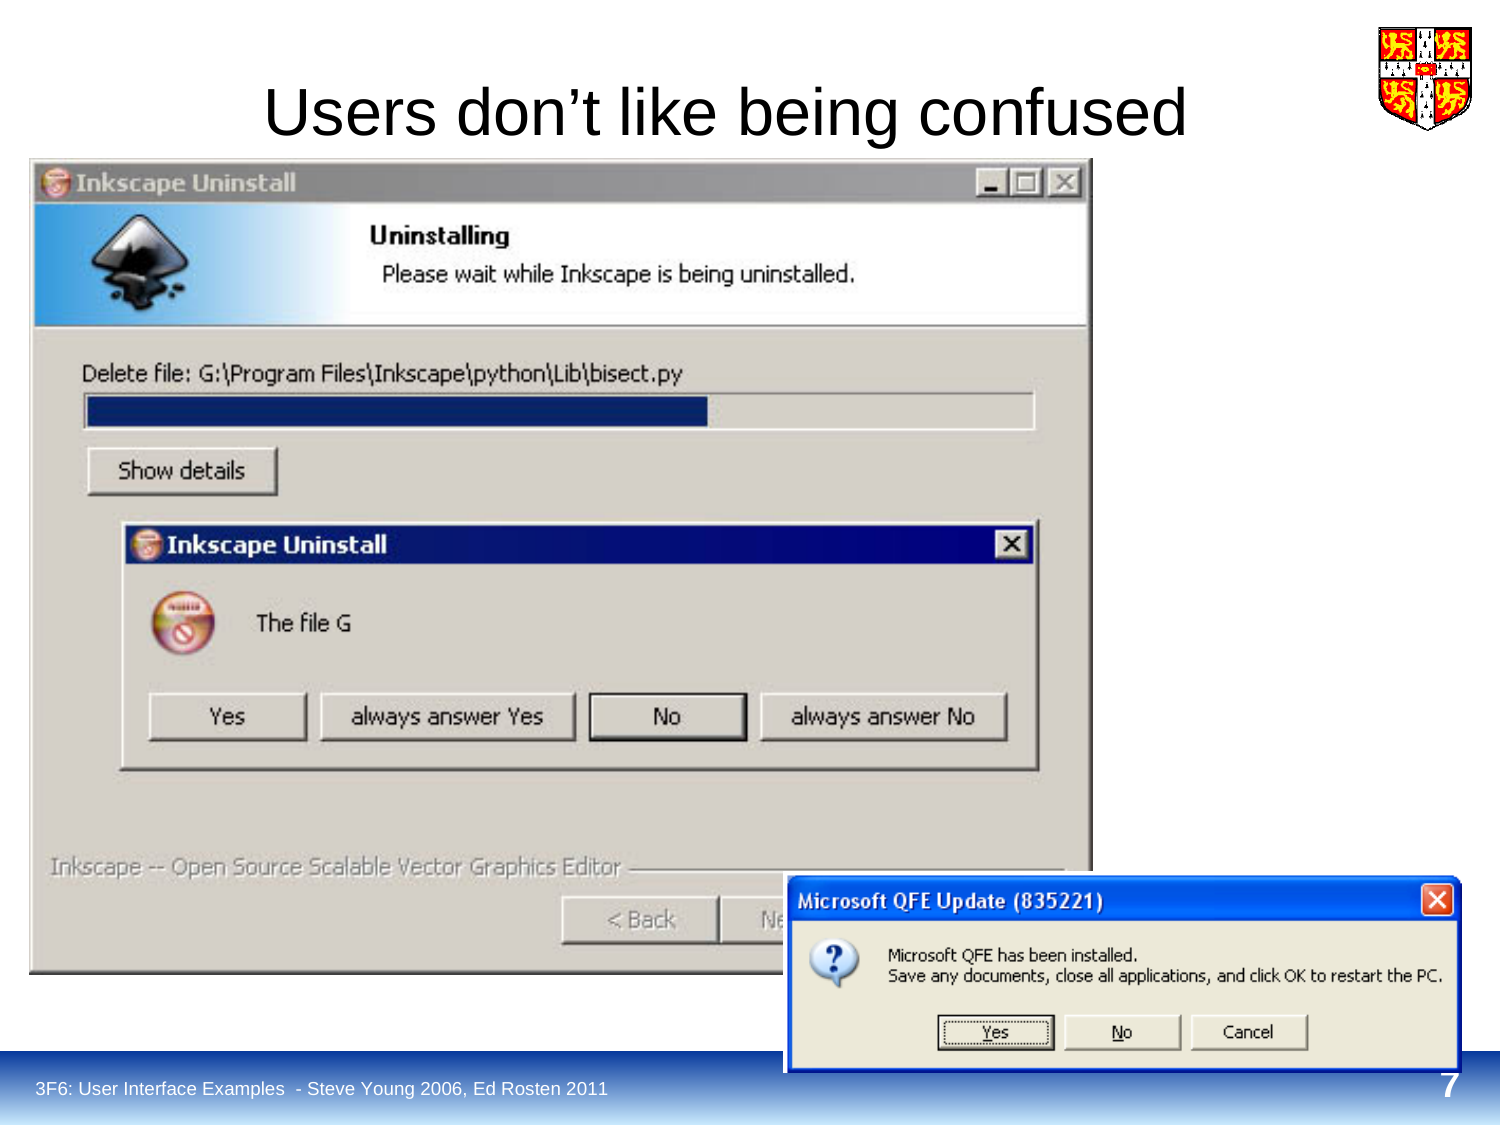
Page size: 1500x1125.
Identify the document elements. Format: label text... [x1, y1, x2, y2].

title Users don’t like being confused [112, 60, 1341, 168]
picture [29, 158, 1462, 1073]
picture [1374, 24, 1476, 138]
text_box <number> [1378, 1052, 1475, 1113]
